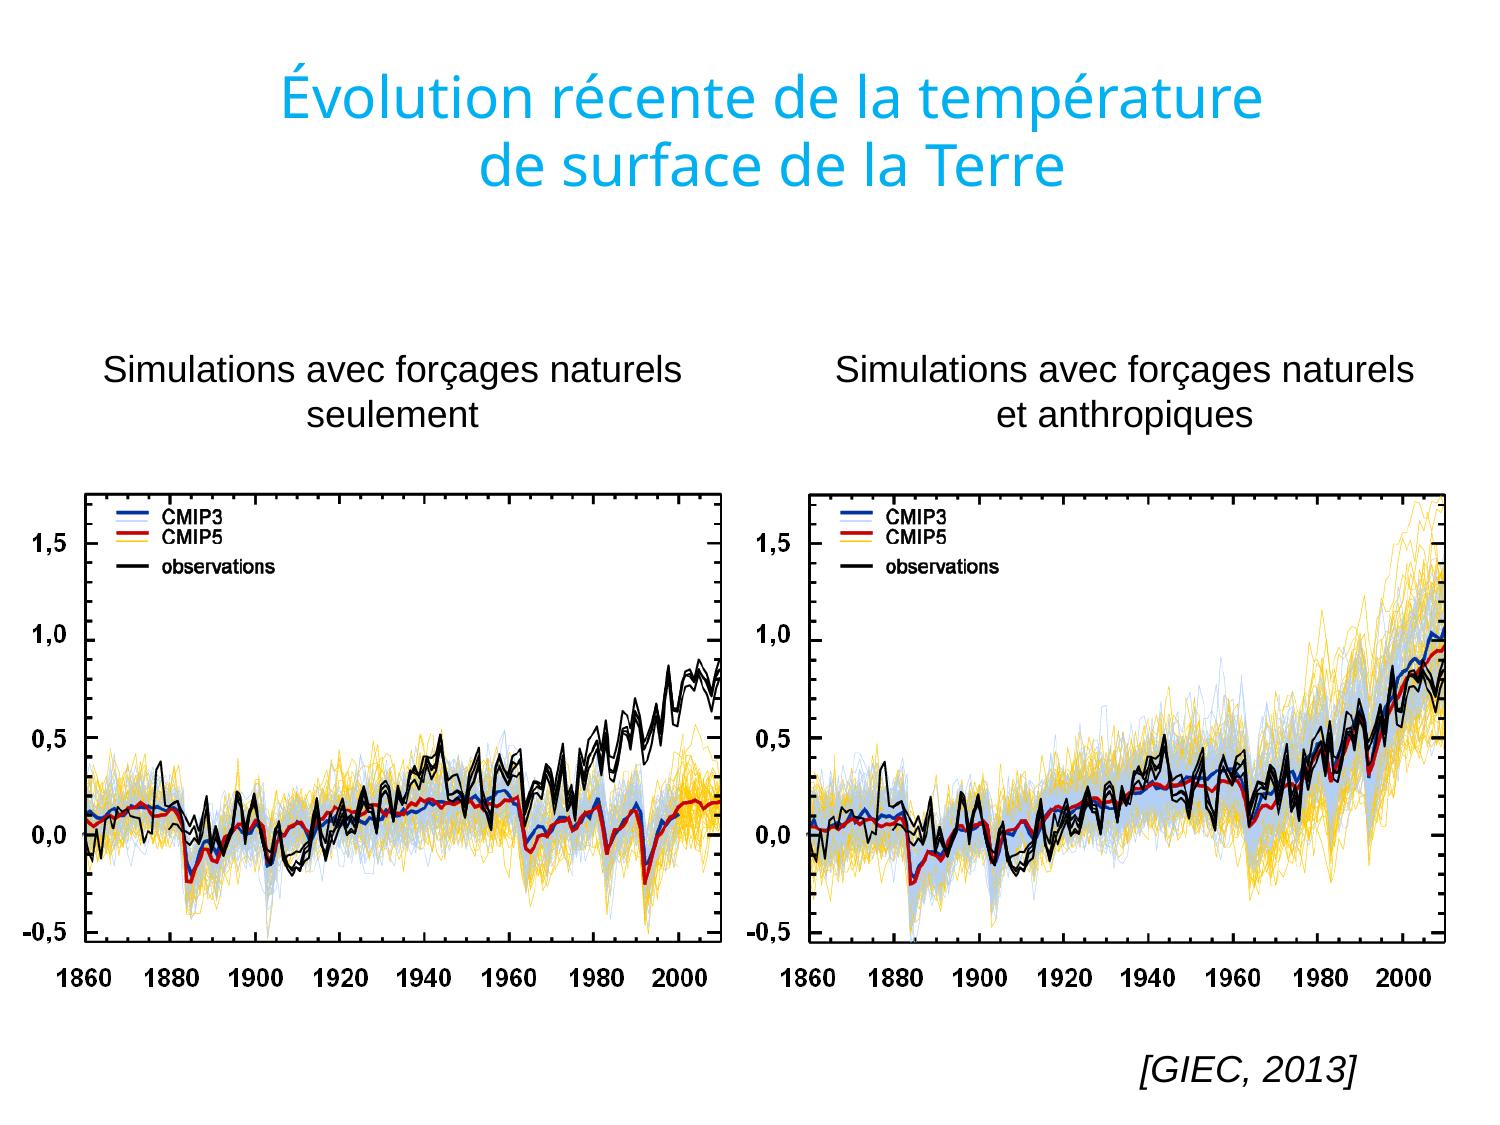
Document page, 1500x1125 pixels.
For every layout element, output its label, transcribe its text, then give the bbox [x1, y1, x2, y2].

text_box Évolution récente de la température de surface de la Terre [82, 45, 1462, 218]
text_box [GIEC, 2013] [1125, 1037, 1462, 1098]
picture [0, 449, 1500, 1018]
text_box Simulations avec forçages naturels et anthropiques [812, 337, 1438, 443]
text_box Simulations avec forçages naturels seulement [87, 337, 713, 488]
